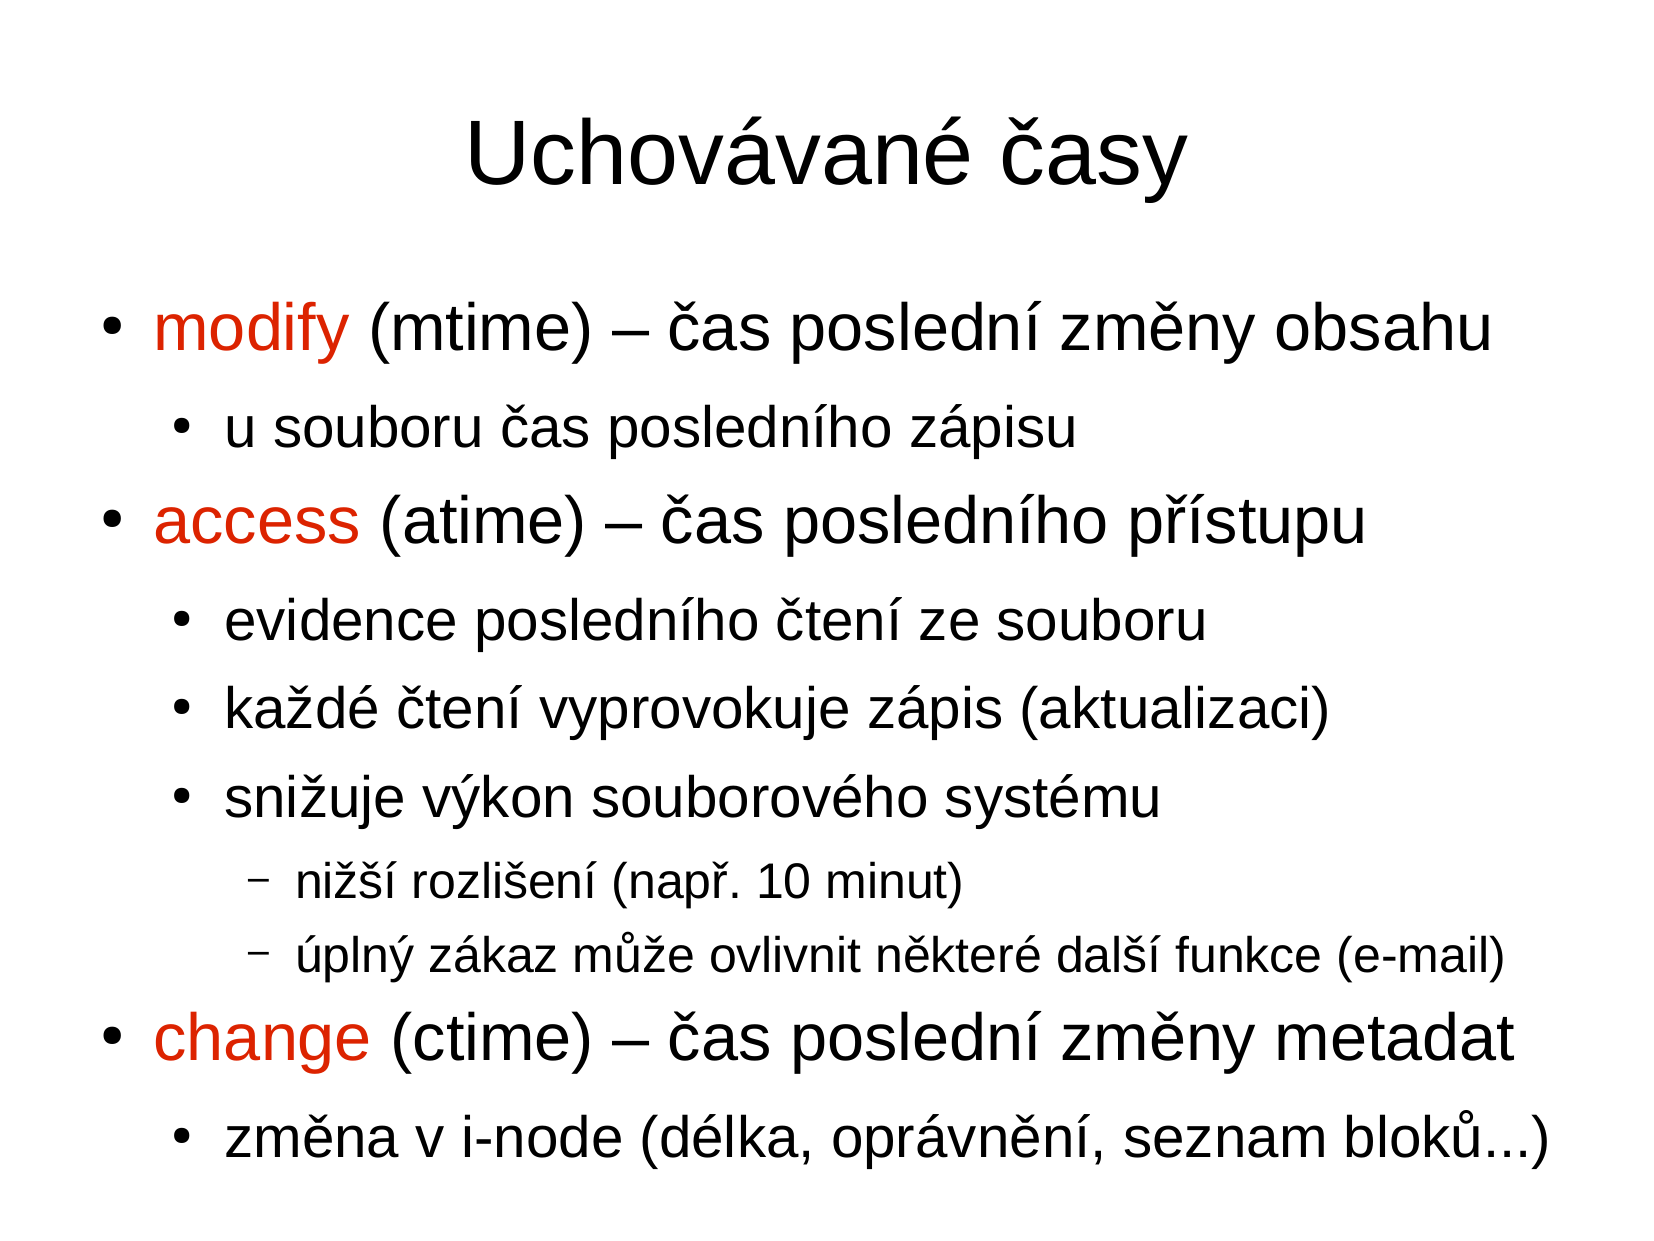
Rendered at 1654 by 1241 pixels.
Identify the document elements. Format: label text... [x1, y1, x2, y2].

title Uchovávané časy [82, 56, 1571, 250]
list modify (mtime) – čas poslední změny obsahu u souboru čas posledního zápisu access (atime) – čas posledního přístupu evidence posledního čtení ze souboru každé čtení vyprovokuje zápis (aktualizaci) snižuje výkon souborového systému nižší rozlišení (např. 10 minut) úplný zákaz může ovlivnit některé další funkce (e-mail) change (ctime) – čas poslední změny metadat změna v i-node (délka, oprávnění, seznam bloků...) [82, 290, 1571, 1170]
